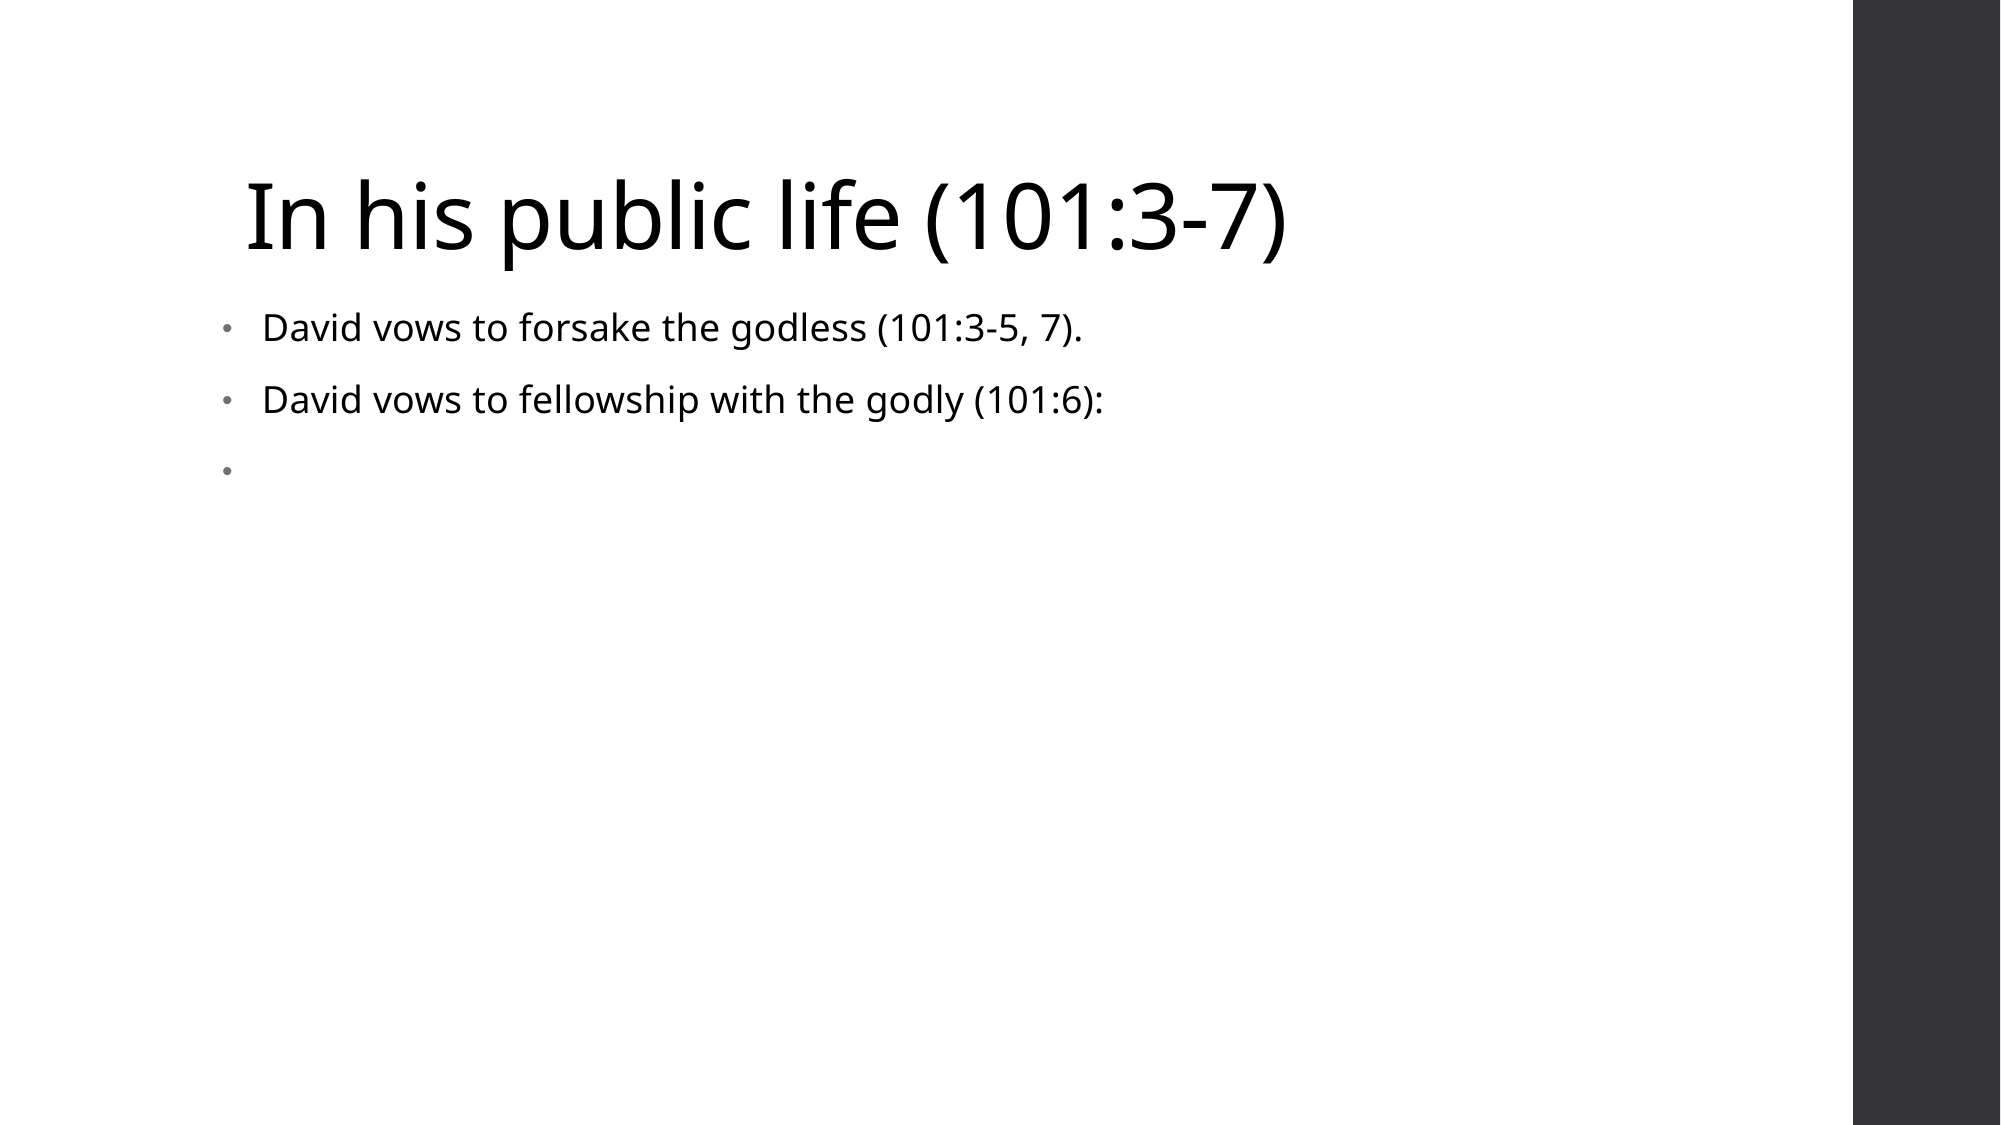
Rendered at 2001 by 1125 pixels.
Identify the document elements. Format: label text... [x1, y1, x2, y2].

list David vows to forsake the godless (101:3-5, 7). David vows to fellowship with the godly (101:6): [206, 299, 1617, 1014]
title In his public life (101:3-7) [206, 60, 1797, 278]
